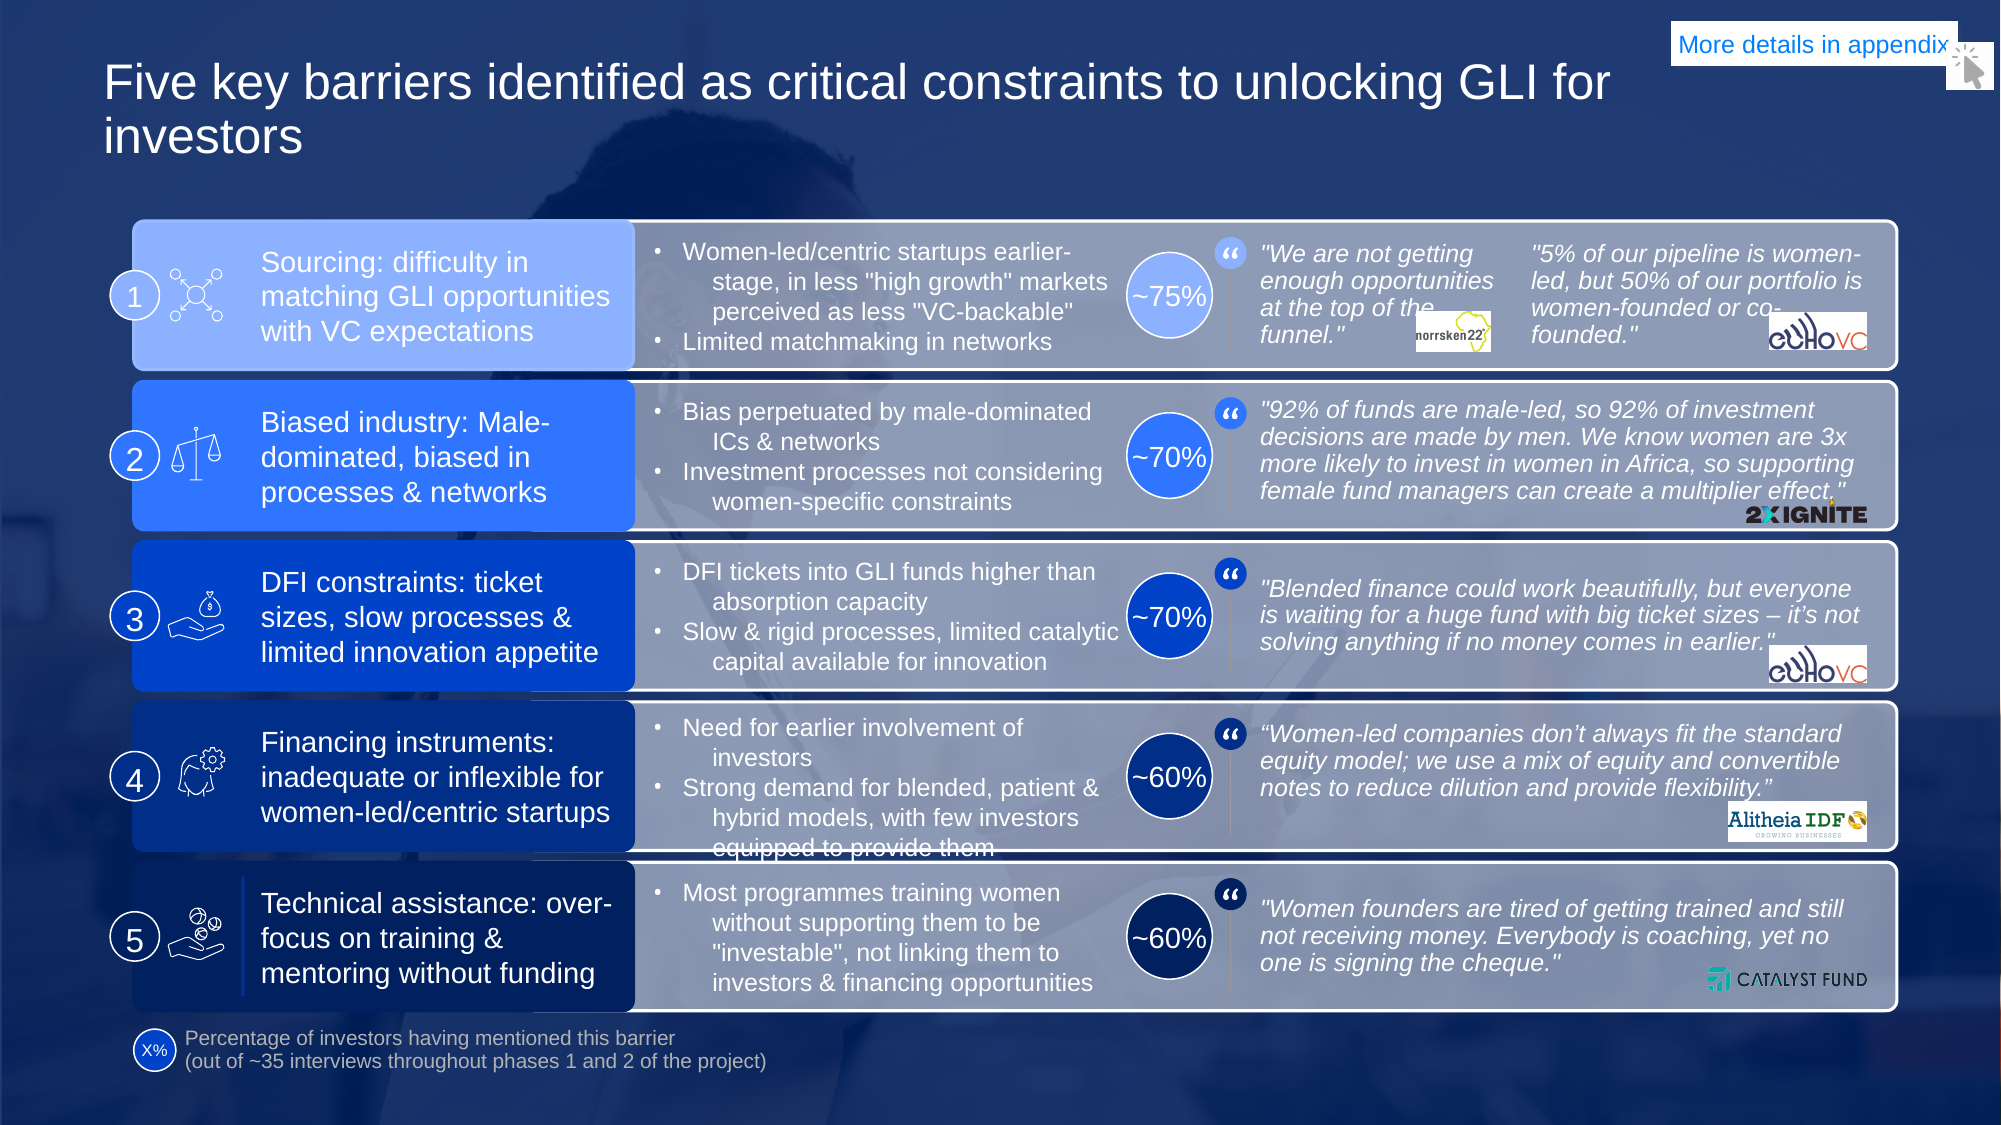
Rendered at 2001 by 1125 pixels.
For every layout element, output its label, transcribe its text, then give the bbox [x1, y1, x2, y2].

text_box “Women-led companies don’t always fit the standard equity model; we use a mix of equity and convertible notes to reduce dilution and provide flexibility.” [1260, 717, 1867, 835]
picture [1946, 42, 1994, 90]
text_box 3 [110, 591, 160, 641]
text_box ~60% [1126, 733, 1213, 819]
text_box 2 [110, 430, 160, 481]
picture [162, 422, 230, 489]
text_box "Blended finance could work beautifully, but everyone is waiting for a huge fund with big ticket sizes – it’s not solving anything if no money comes in earlier." [1260, 557, 1867, 675]
text_box X% [133, 1029, 176, 1072]
text_box ~75% [1126, 252, 1213, 338]
text_box Most programmes training women without supporting them to be "investable", not linking them to investors & financing opportunities [641, 871, 1125, 1002]
picture [162, 582, 230, 650]
text_box Bias perpetuated by male-dominated ICs & networks Investment processes not considering women-specific constraints [641, 390, 1125, 521]
picture [1708, 968, 1867, 991]
text_box DFI tickets into GLI funds higher than absorption capacity Slow & rigid processes, limited catalytic capital available for innovation [641, 551, 1125, 681]
text_box "92% of funds are male-led, so 92% of investment decisions are made by men. We know women are 3x more likely to invest in women in Africa, so supporting female fund managers can create a multiplier effect." [1260, 397, 1867, 499]
text_box ~70% [1126, 573, 1213, 659]
text_box [0, 0, 2000, 1125]
picture [162, 742, 230, 810]
text_box More details in appendix [1671, 21, 1958, 66]
text_box ~60% [1126, 893, 1213, 980]
text_box "Women founders are tired of getting trained and still not receiving money. Everybody is coaching, yet no one is signing the cheque." [1260, 878, 1867, 995]
picture [1769, 645, 1867, 683]
text_box Biased industry: Male-dominated, biased in processes & networks [133, 381, 634, 530]
text_box Need for earlier involvement of investors Strong demand for blended, patient & hybrid models, with few investors equipped to provide them [641, 711, 1125, 841]
text_box ~70% [1126, 412, 1213, 499]
text_box Technical assistance: over-focus on training & mentoring without funding [133, 862, 634, 1011]
text_box 1 [110, 270, 160, 320]
text_box "5% of our pipeline is women-led, but 50% of our portfolio is women-founded or co-founded." [1530, 236, 1865, 354]
text_box Financing instruments: inadequate or inflexible for women-led/centric startups [133, 701, 634, 851]
picture [162, 261, 230, 329]
text_box Women-led/centric startups earlier-stage, in less "high growth" markets perceived as less "VC-backable" Limited matchmaking in networks [641, 230, 1125, 361]
picture [1728, 801, 1867, 842]
text_box 4 [110, 751, 160, 801]
text_box DFI constraints: ticket sizes, slow processes & limited innovation appetite [133, 541, 634, 691]
title Five key barriers identified as critical constraints to unlocking GLI for investors [103, 55, 1626, 166]
text_box Percentage of investors having mentioned this barrier (out of ~35 interviews throughout phases 1 and 2 of the project) [184, 1027, 774, 1073]
text_box "We are not getting enough opportunities at the top of the funnel." [1260, 236, 1497, 354]
picture [162, 903, 230, 970]
text_box 5 [110, 911, 160, 962]
picture [1746, 498, 1867, 523]
picture [1416, 311, 1491, 352]
picture [1769, 312, 1867, 350]
text_box Sourcing: difficulty in matching GLI opportunities with VC expectations [133, 221, 634, 370]
